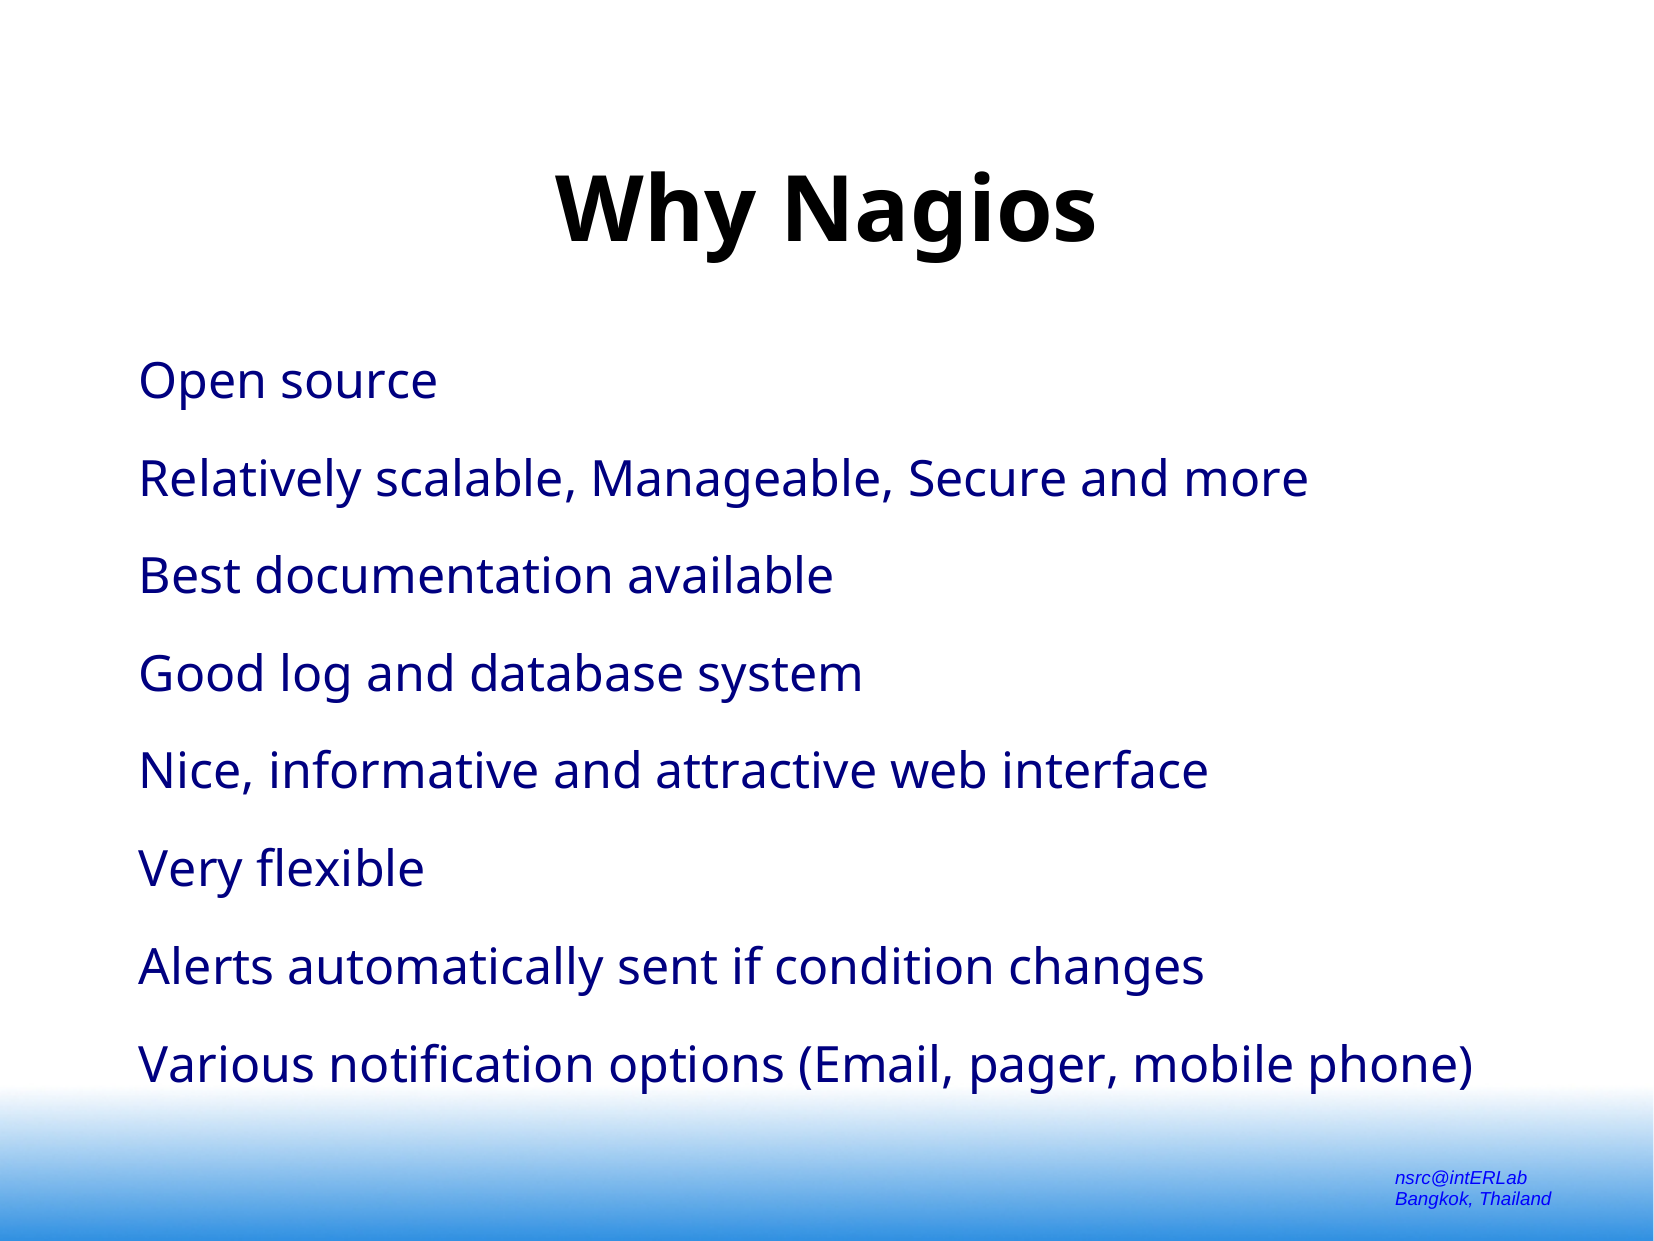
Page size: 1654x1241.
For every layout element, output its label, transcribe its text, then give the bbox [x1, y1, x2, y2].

title Why Nagios [121, 102, 1534, 310]
list Open source Relatively scalable, Manageable, Secure and more Best documentation available Good log and database system Nice, informative and attractive web interface Very flexible Alerts automatically sent if condition changes Various notification options (Email, pager, mobile phone) [121, 344, 1534, 1127]
picture [0, 1083, 1654, 1241]
